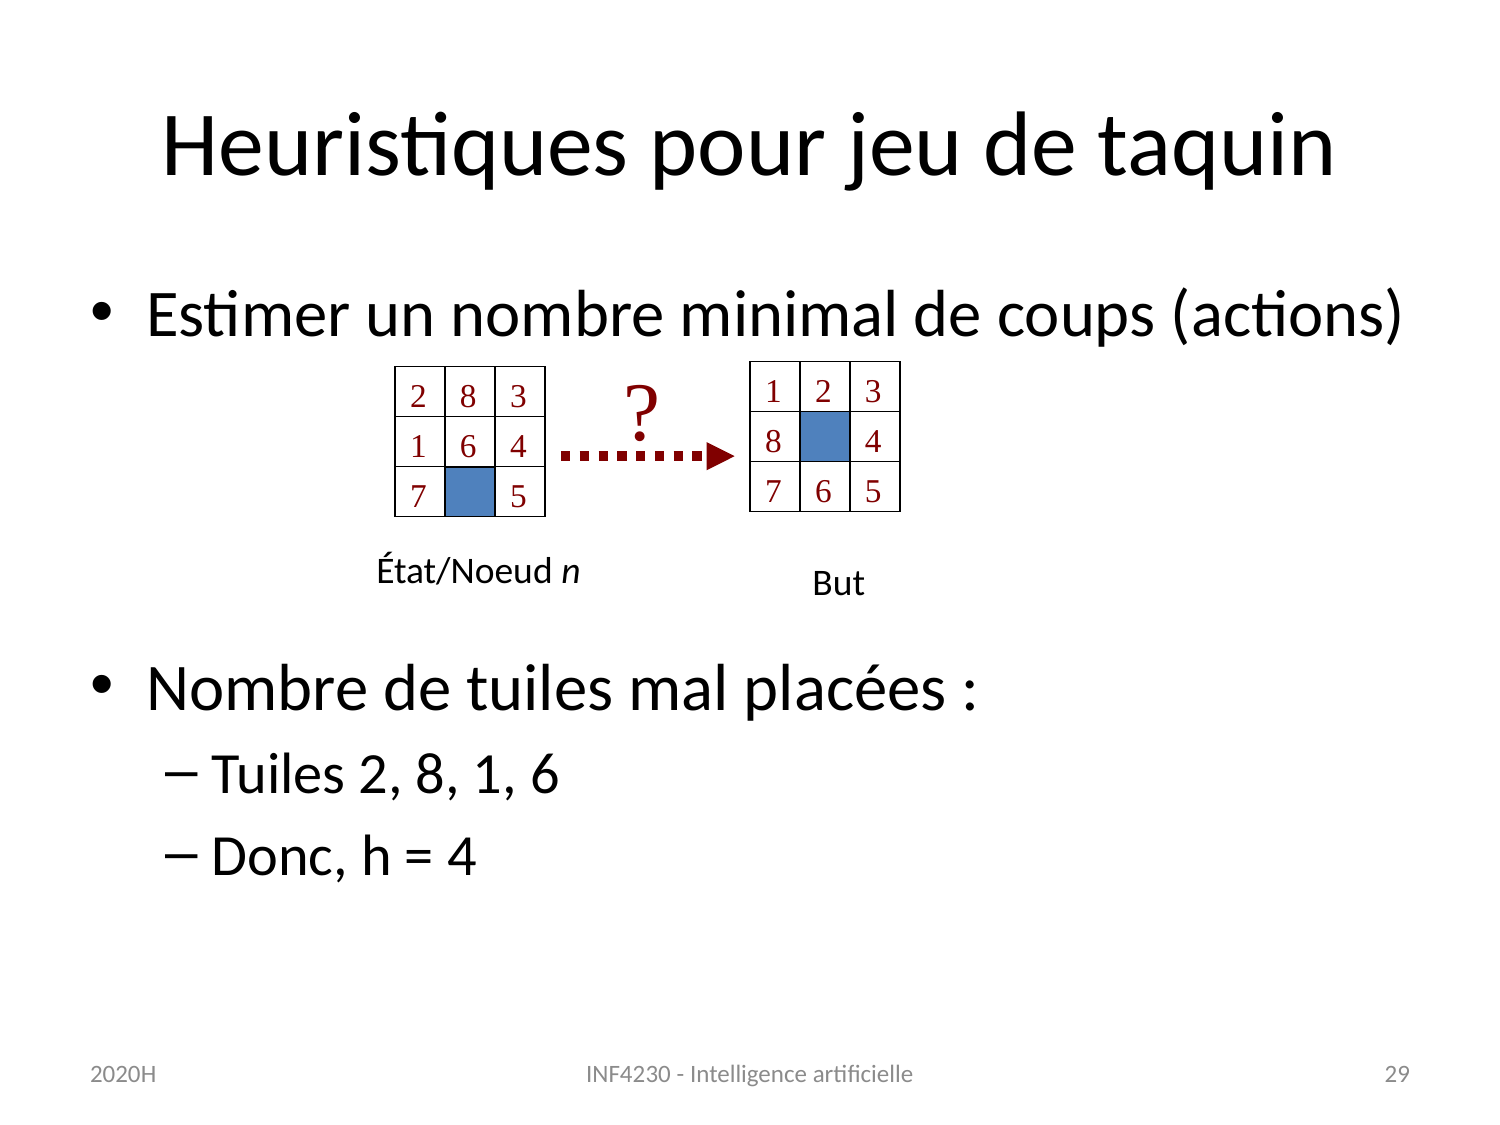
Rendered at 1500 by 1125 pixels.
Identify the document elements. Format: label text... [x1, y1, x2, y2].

text_box [800, 411, 850, 462]
text_box 1 [751, 412, 797, 417]
text_box 6 [446, 422, 492, 466]
text_box 5 [495, 517, 542, 522]
footer INF4230 - Intelligence artificielle [512, 1042, 988, 1103]
text_box But [797, 550, 881, 611]
text_box 7 [395, 517, 442, 522]
text_box 7 [751, 462, 797, 511]
list Estimer un nombre minimal de coups (actions) Nombre de tuiles mal placées : Tuiles 2, 8, 1, 6 Donc, h = 4 [75, 262, 1425, 1005]
text_box 5 [851, 462, 897, 511]
text_box 7 [396, 467, 442, 516]
text_box 4 [496, 417, 542, 466]
text_box 6 [800, 512, 847, 517]
text_box [444, 466, 495, 517]
slide_number <numéro> [1074, 1042, 1425, 1103]
text_box 8 [751, 417, 797, 461]
text_box 5 [496, 467, 542, 516]
text_box 2 [396, 367, 442, 416]
text_box 2 [800, 361, 847, 417]
text_box 3 [496, 367, 542, 416]
text_box 6 [801, 462, 847, 511]
title Heuristiques pour jeu de taquin [75, 45, 1425, 233]
text_box 1 [396, 422, 442, 466]
text_box 2 [396, 417, 442, 422]
text_box 3 [851, 362, 897, 411]
text_box 7 [750, 512, 797, 517]
text_box 4 [851, 412, 897, 461]
text_box 8 [445, 366, 492, 422]
text_box 5 [850, 512, 897, 517]
slide_number 2020H [75, 1042, 425, 1103]
text_box ? [608, 349, 676, 465]
text_box 1 [751, 362, 797, 411]
text_box État/Noeud n [361, 538, 596, 599]
